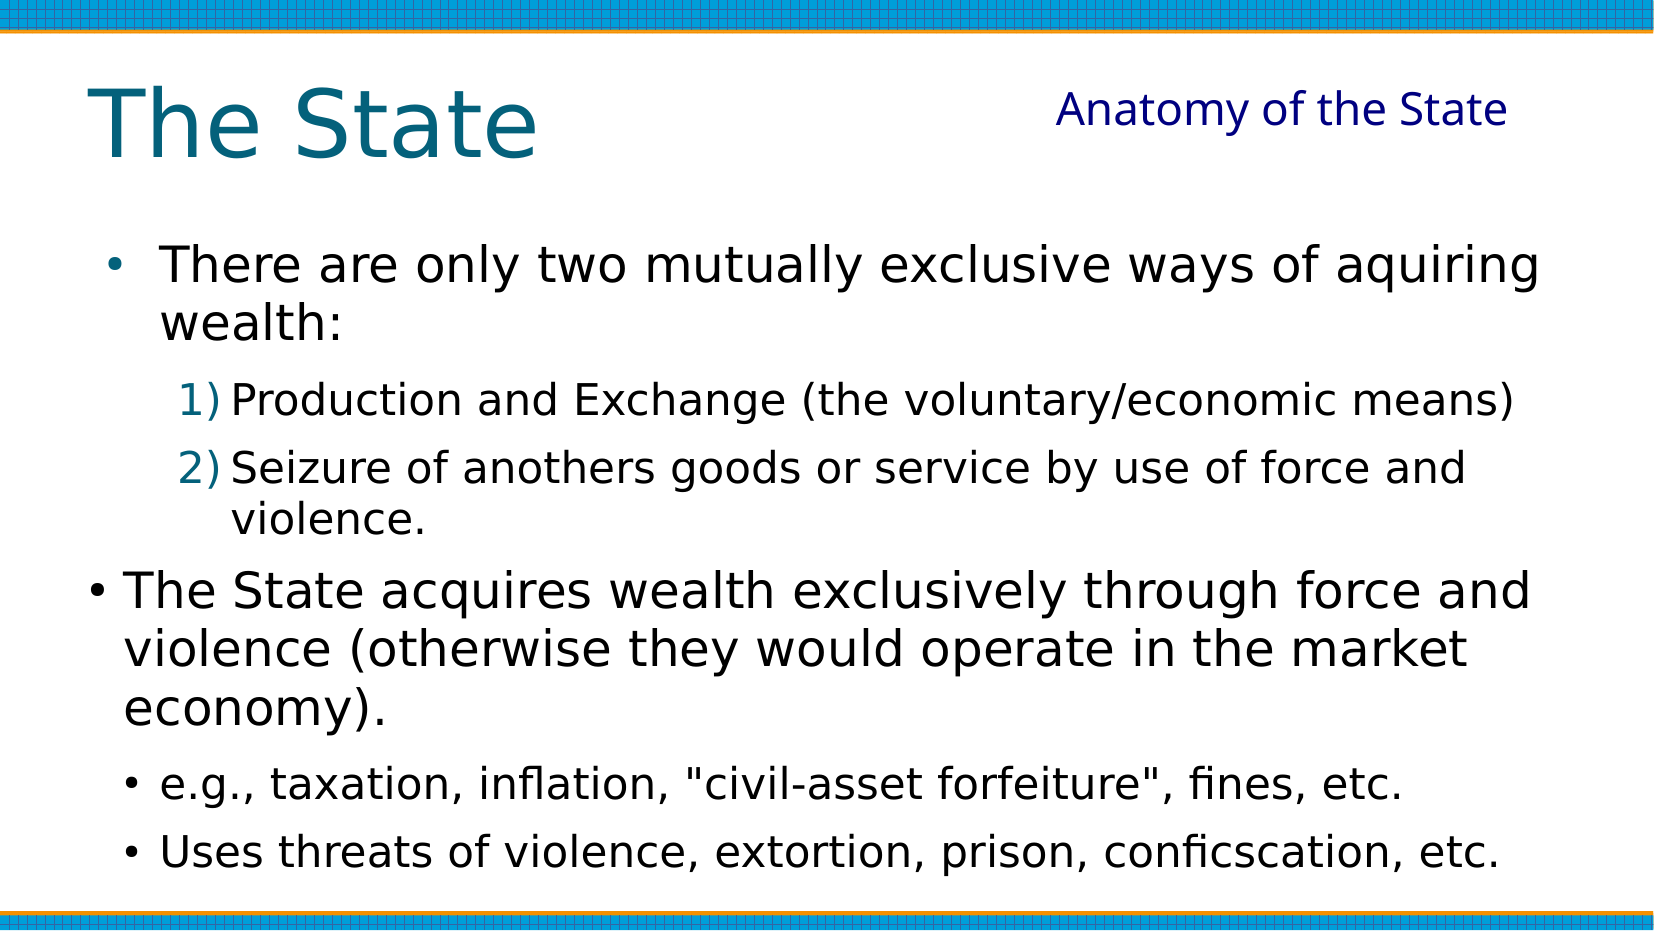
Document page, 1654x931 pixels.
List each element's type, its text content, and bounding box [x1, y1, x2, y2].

text_box Anatomy of the State [1050, 75, 1613, 141]
title The State [88, 44, 1565, 207]
list There are only two mutually exclusive ways of aquiring wealth: Production and Exchange (the voluntary/economic means) Seizure of anothers goods or service by use of force and violence. The State acquires wealth exclusively through force and violence (otherwise they would operate in the market economy). e.g., taxation, inflation, "civil-asset forfeiture", fines, etc. Uses threats of violence, extortion, prison, conficscation, etc. [88, 236, 1565, 901]
